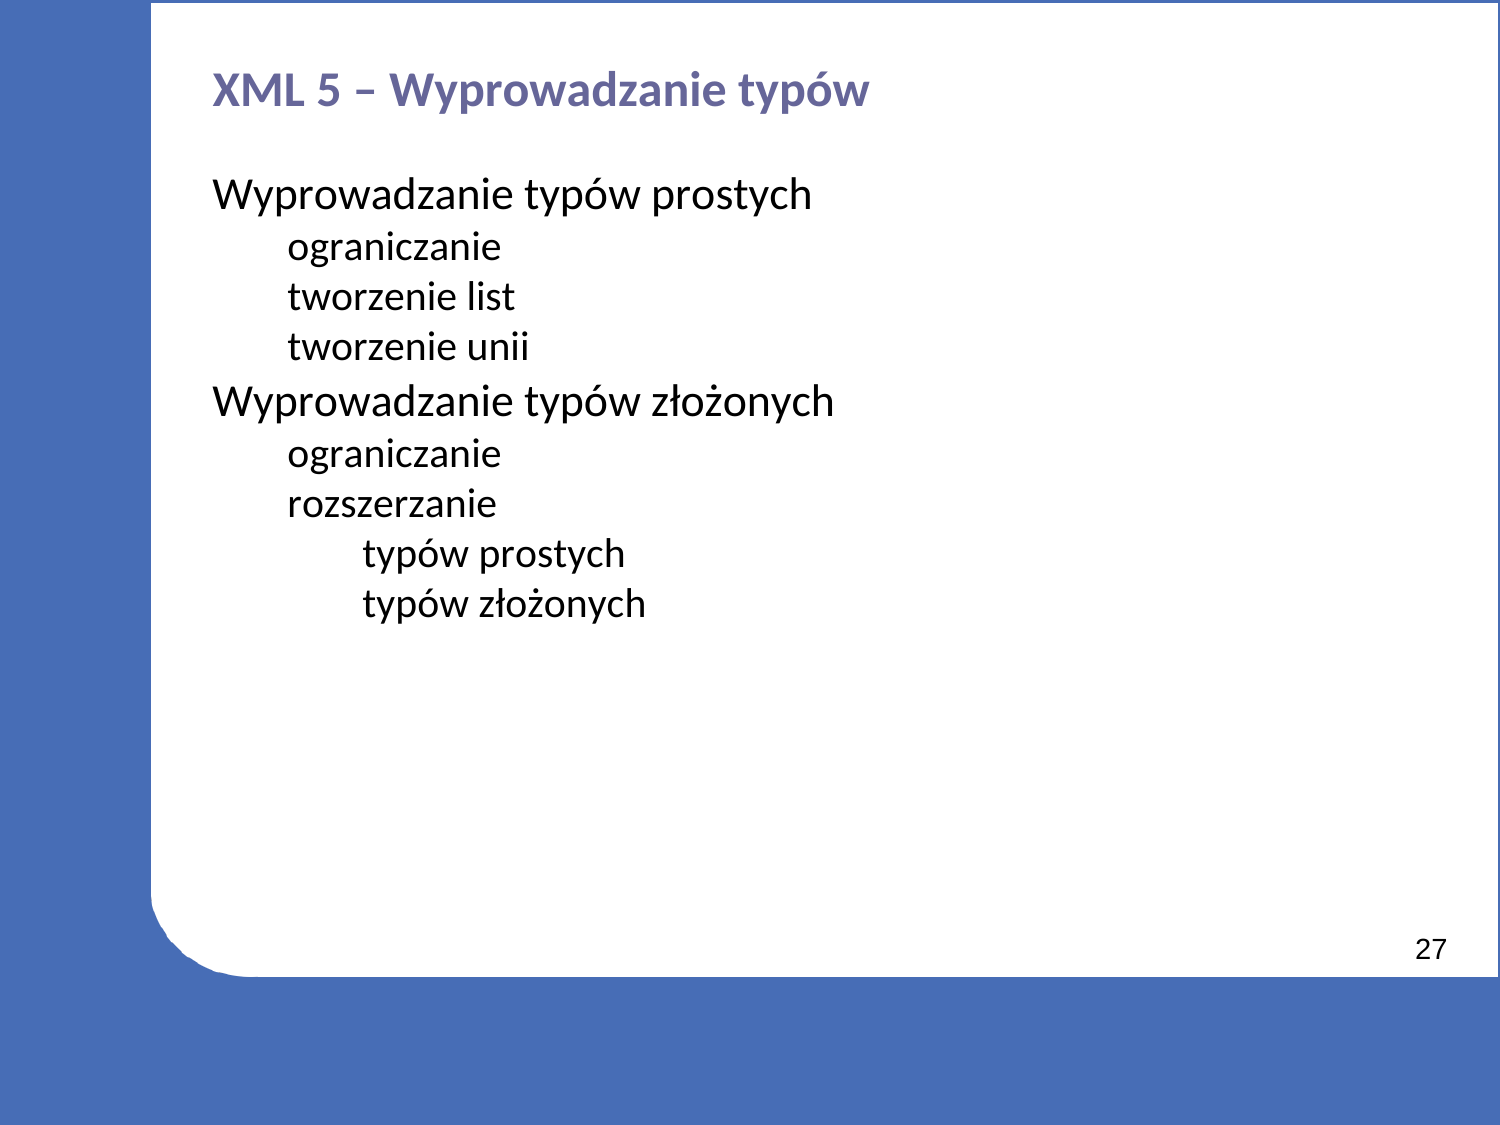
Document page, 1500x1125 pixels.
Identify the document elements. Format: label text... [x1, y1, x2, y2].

title XML 5 – Wyprowadzanie typów [212, 24, 1447, 164]
list Wyprowadzanie typów prostych ograniczanie tworzenie list tworzenie unii Wyprowadzanie typów złożonych ograniczanie rozszerzanie typów prostych typów złożonych [212, 174, 1448, 911]
picture [0, 0, 1500, 1125]
